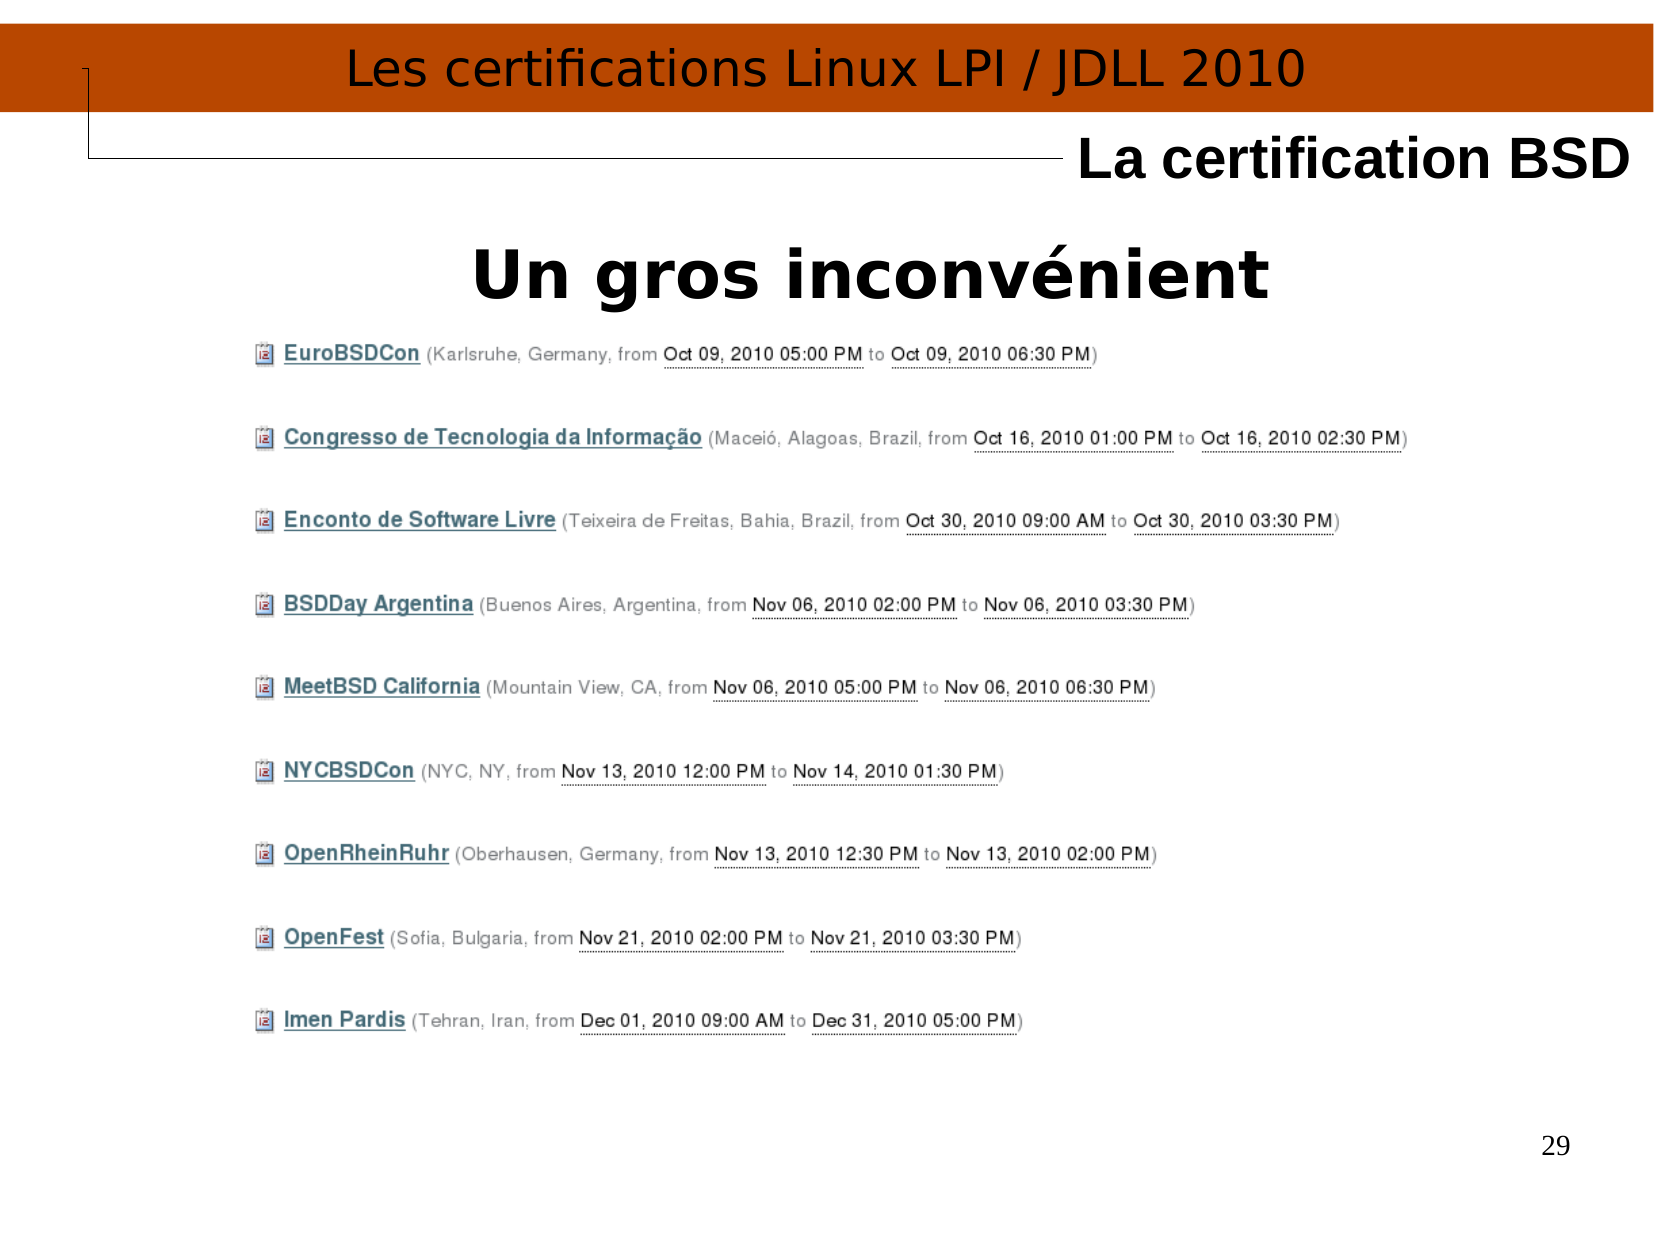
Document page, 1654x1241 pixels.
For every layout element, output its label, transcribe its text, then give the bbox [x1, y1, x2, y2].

picture [230, 324, 1423, 1088]
title Les certifications Linux LPI / JDLL 2010 [82, 39, 1571, 99]
text_box La certification BSD [1062, 118, 1654, 198]
text_box [0, 23, 1654, 113]
list Un gros inconvénient [91, 236, 1580, 1047]
